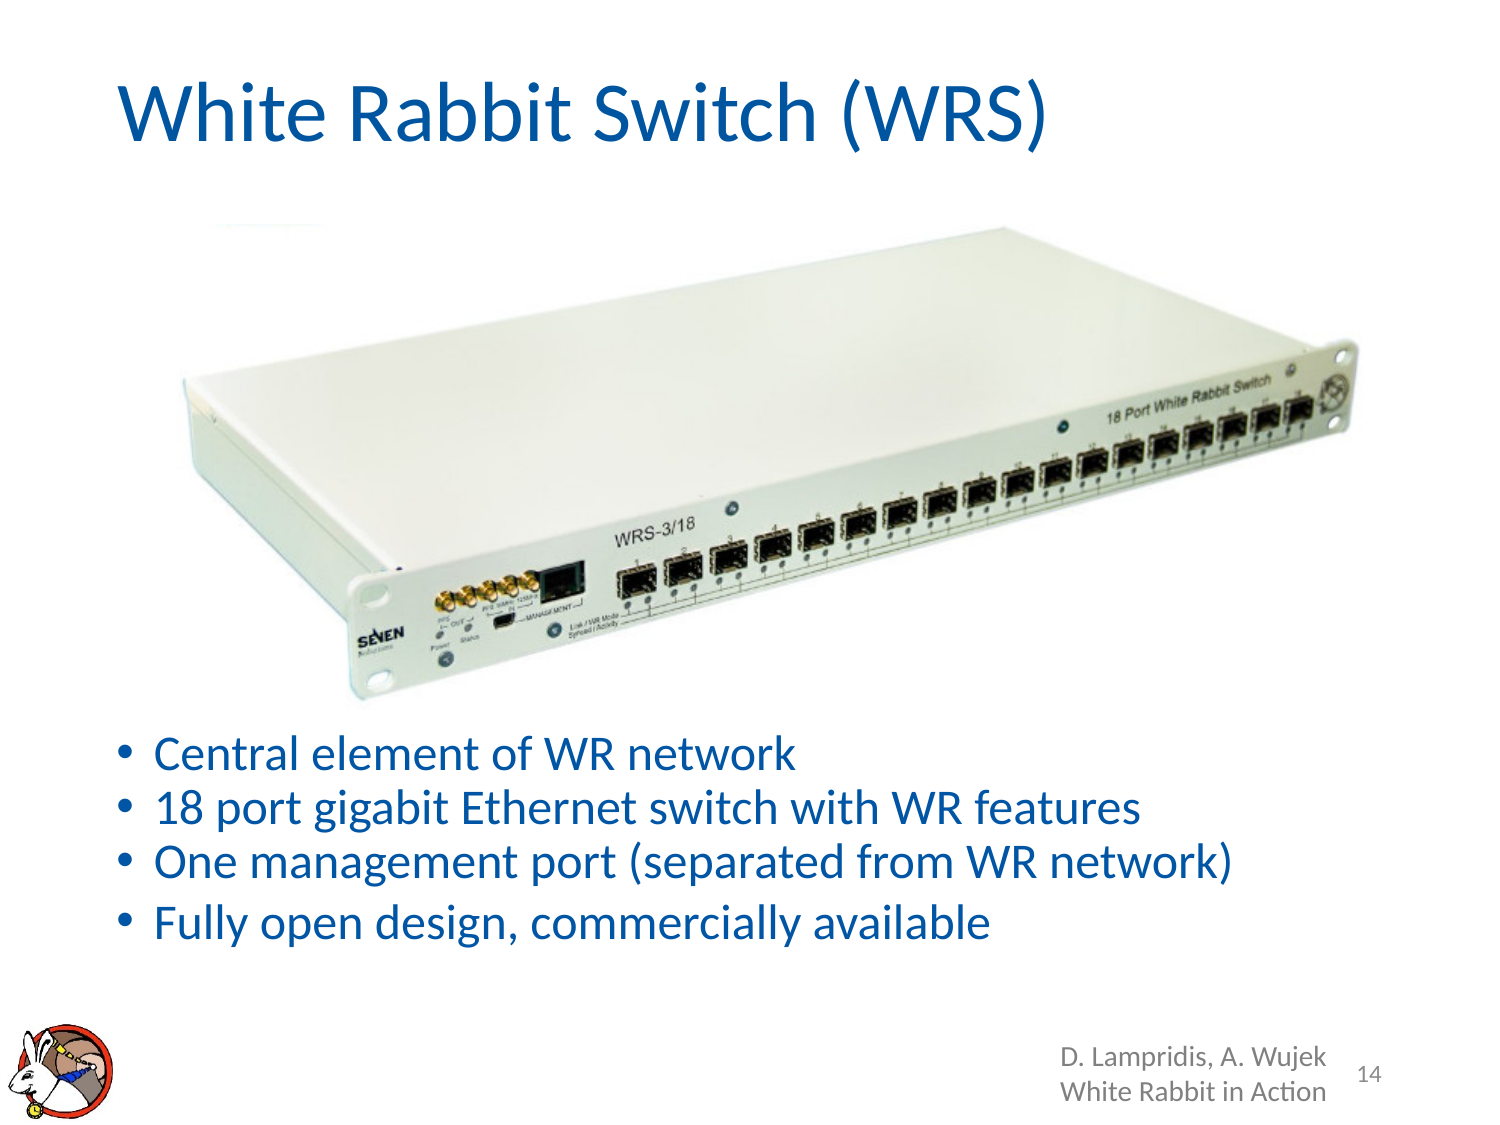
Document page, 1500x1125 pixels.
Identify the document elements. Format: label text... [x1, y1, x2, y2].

text_box White Rabbit Switch (WRS) [103, 59, 1397, 169]
picture [165, 224, 1367, 719]
text_box Central element of WR network 18 port gigabit Ethernet switch with WR features One management port (separated from WR network) Fully open design, commercially available [101, 719, 1396, 991]
picture [7, 1024, 113, 1121]
